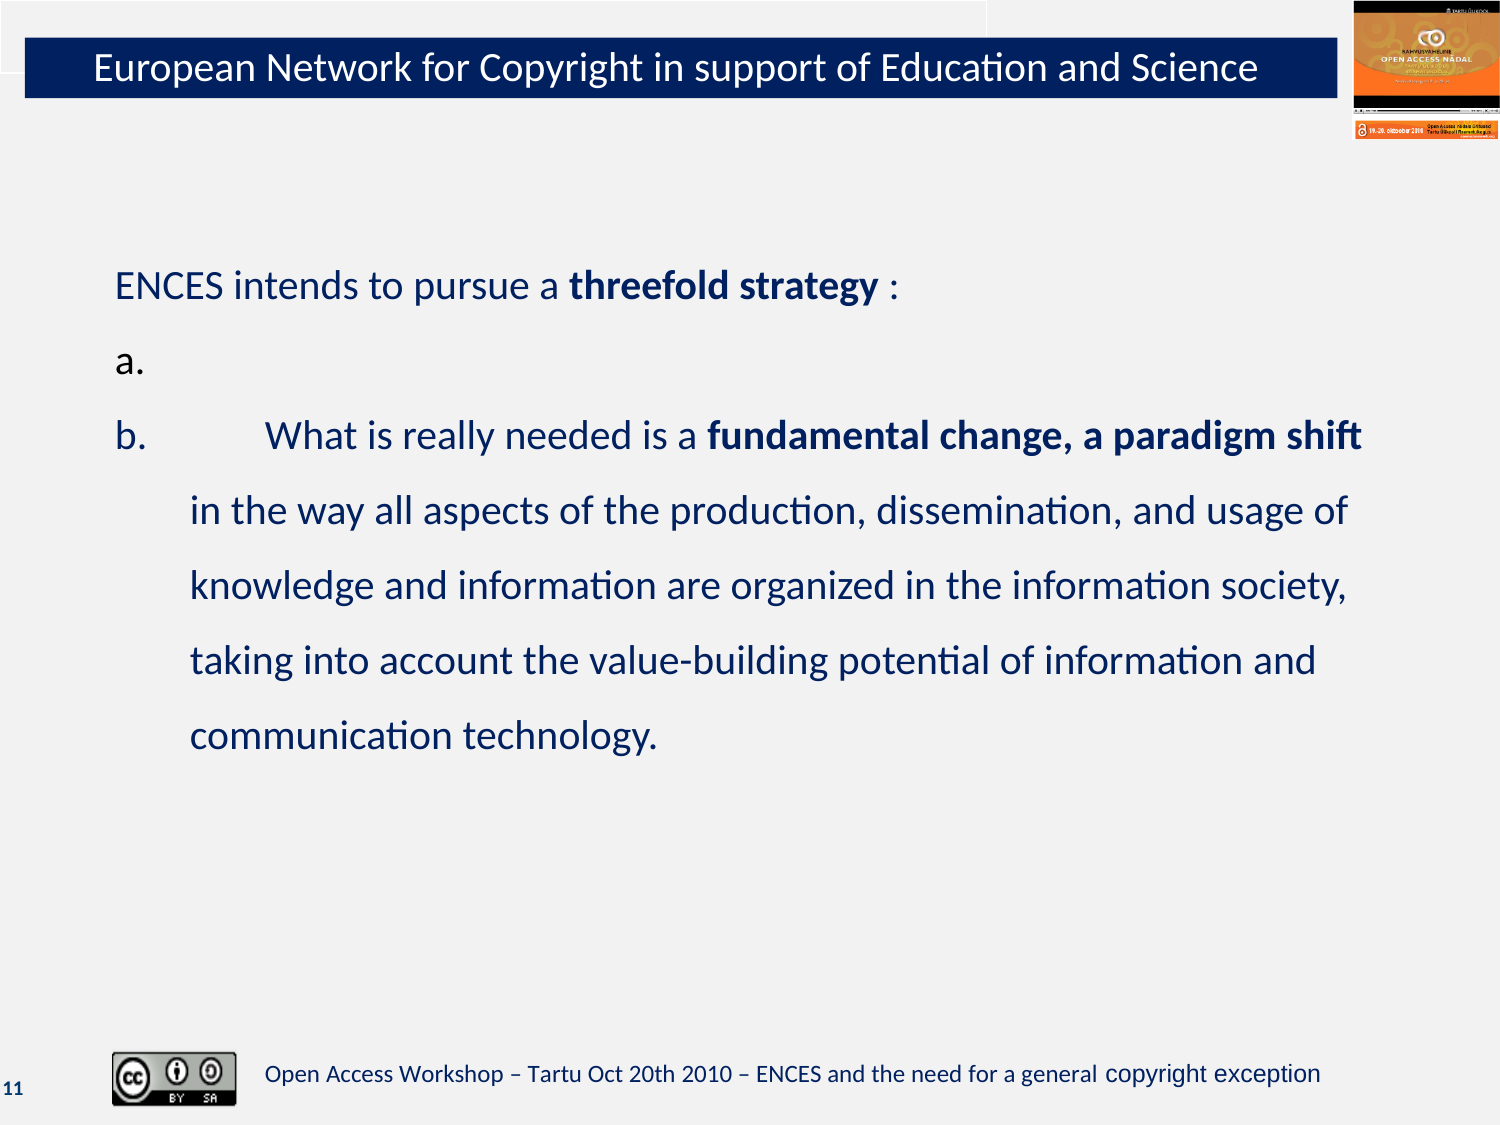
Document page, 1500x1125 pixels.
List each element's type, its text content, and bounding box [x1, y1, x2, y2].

text_box European Network for Copyright in support of Education and Science [24, 37, 1338, 99]
text_box ENCES intends to pursue a threefold strategy : b. What is really needed is a fundamental change, a paradigm shift in the way all aspects of the production, dissemination, and usage of knowledge and information are organized in the information society, taking into account the value-building potential of information and communication technology. [99, 174, 1413, 872]
